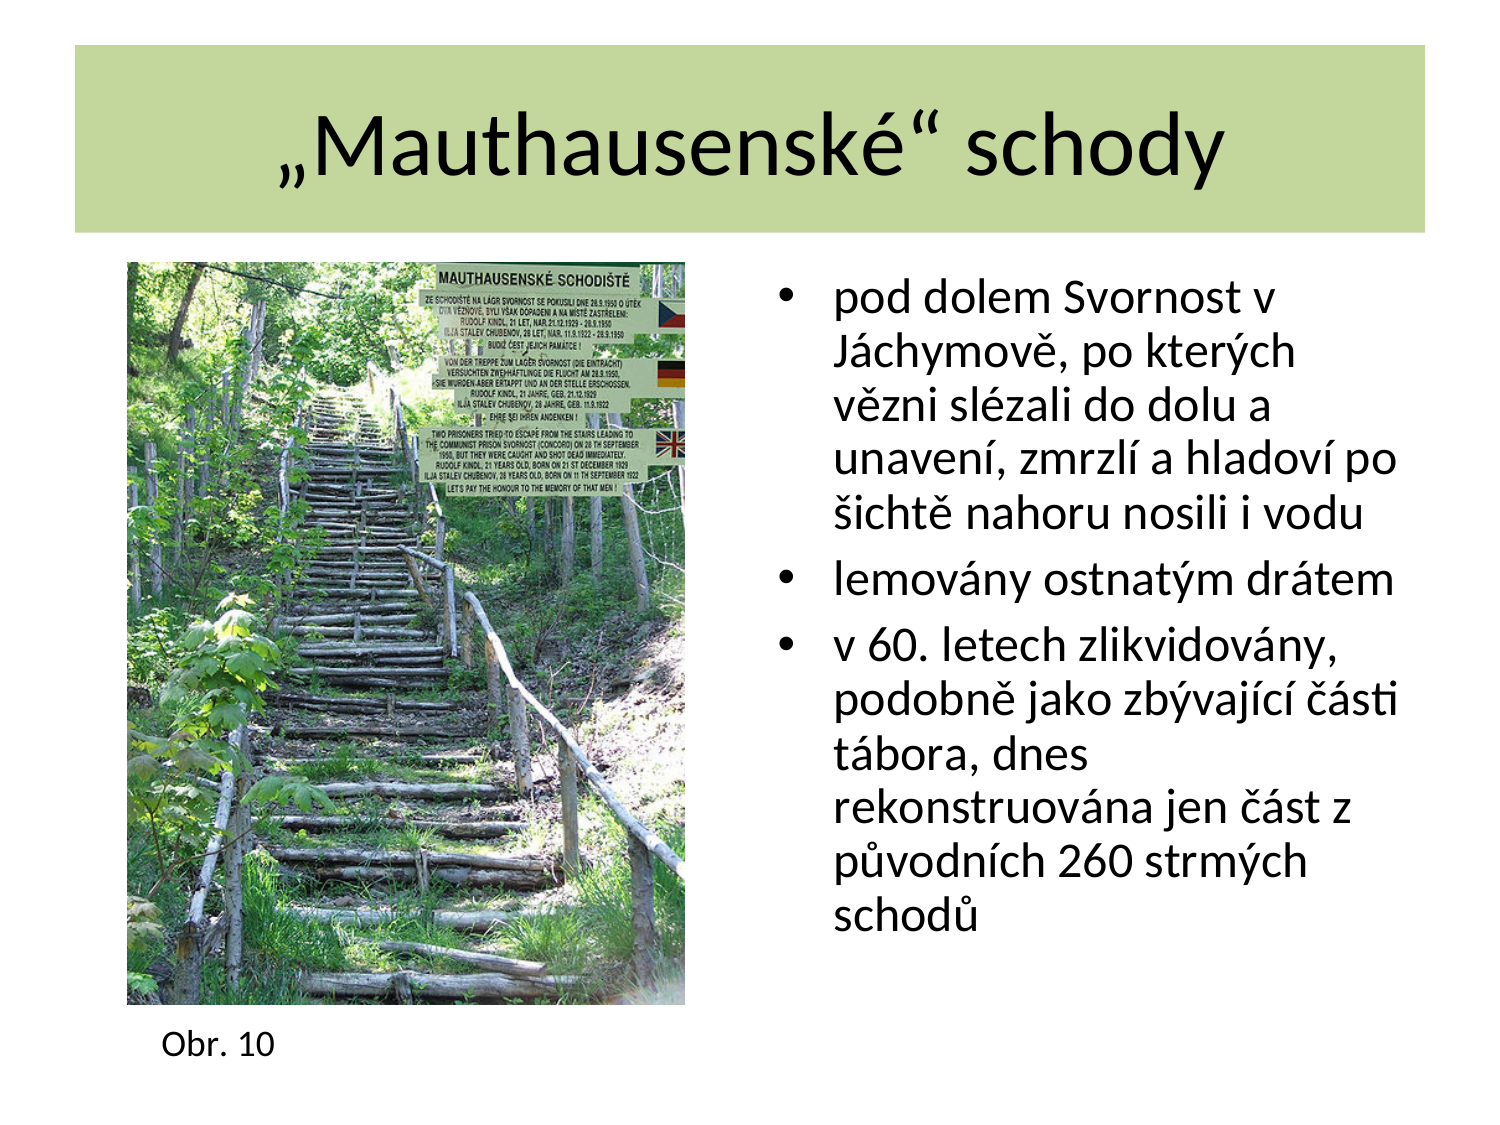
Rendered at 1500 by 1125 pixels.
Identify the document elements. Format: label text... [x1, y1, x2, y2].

text_box Obr. 10 [146, 1011, 290, 1072]
list pod dolem Svornost v Jáchymově, po kterých vězni slézali do dolu a unavení, zmrzlí a hladoví po šichtě nahoru nosili i vodu lemovány ostnatým drátem v 60. letech zlikvidovány, podobně jako zbývající části tábora, dnes rekonstruována jen část z původních 260 strmých schodů [762, 262, 1426, 1006]
title „Mauthausenské“ schody [75, 45, 1426, 233]
text_box [127, 262, 685, 1006]
